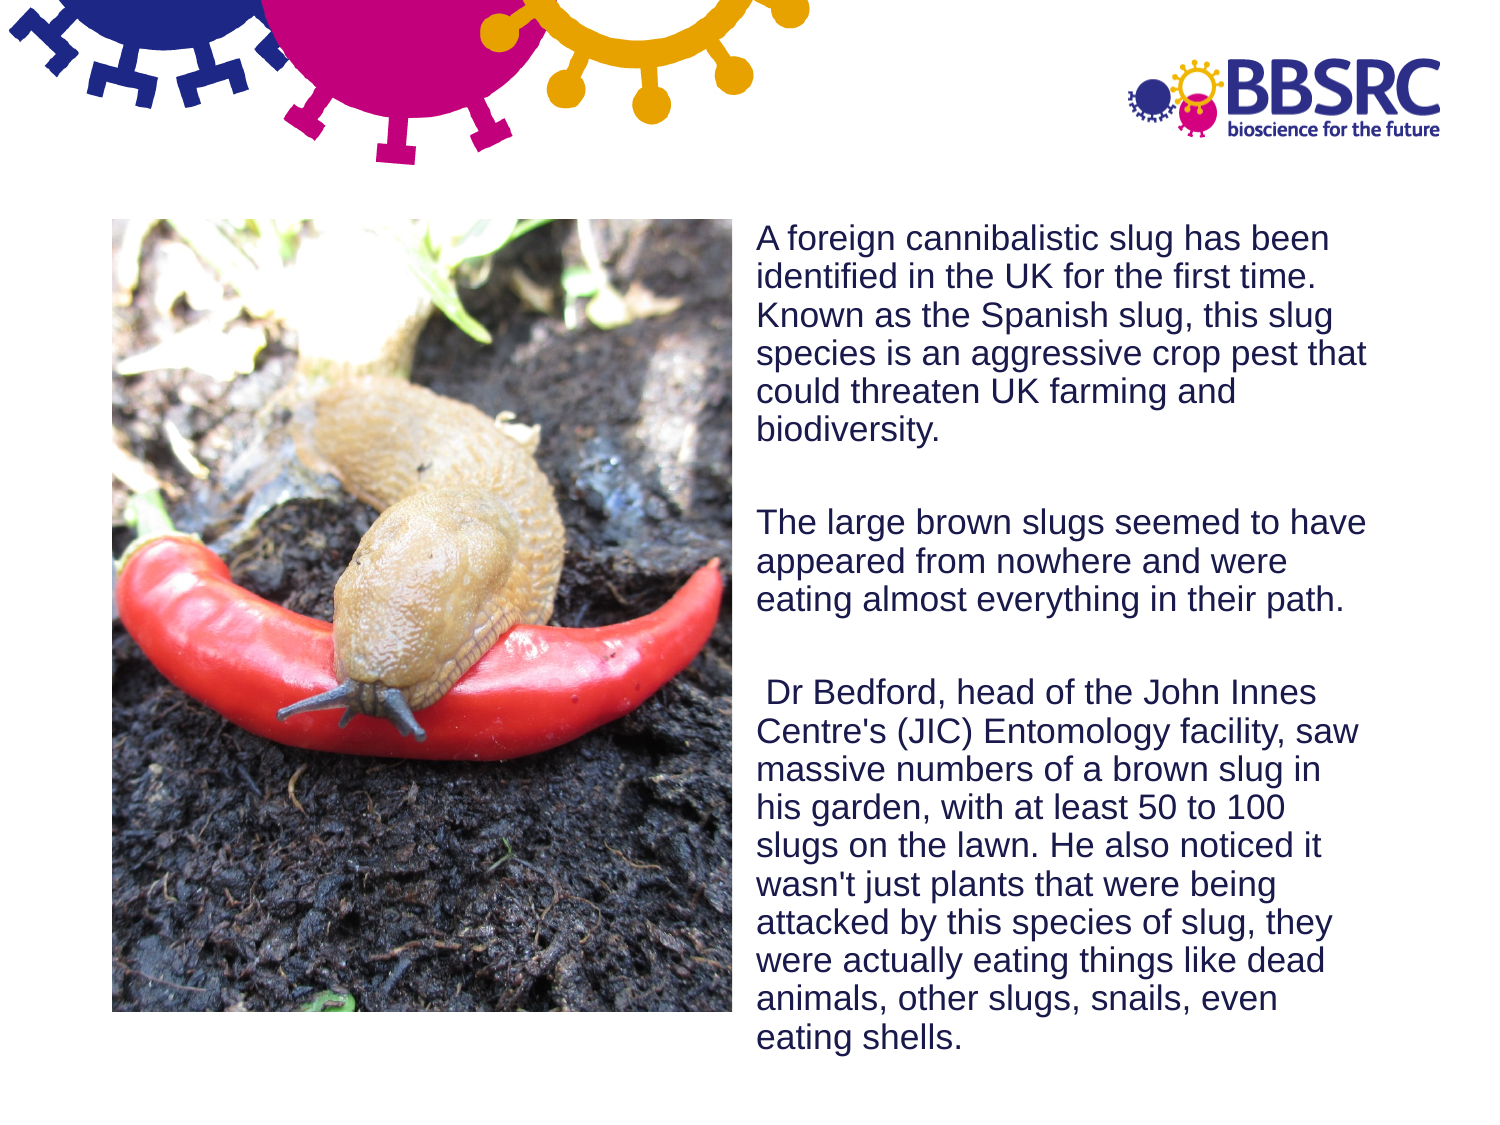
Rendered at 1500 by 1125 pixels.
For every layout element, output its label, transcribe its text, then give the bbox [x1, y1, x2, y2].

picture [112, 219, 733, 1012]
list A foreign cannibalistic slug has been identified in the UK for the first time. Known as the Spanish slug, this slug species is an aggressive crop pest that could threaten UK farming and biodiversity. The large brown slugs seemed to have appeared from nowhere and were eating almost everything in their path. Dr Bedford, head of the John Innes Centre's (JIC) Entomology facility, saw massive numbers of a brown slug in his garden, with at least 50 to 100 slugs on the lawn. He also noticed it wasn't just plants that were being attacked by this species of slug, they were actually eating things like dead animals, other slugs, snails, even eating shells. [755, 219, 1377, 1071]
